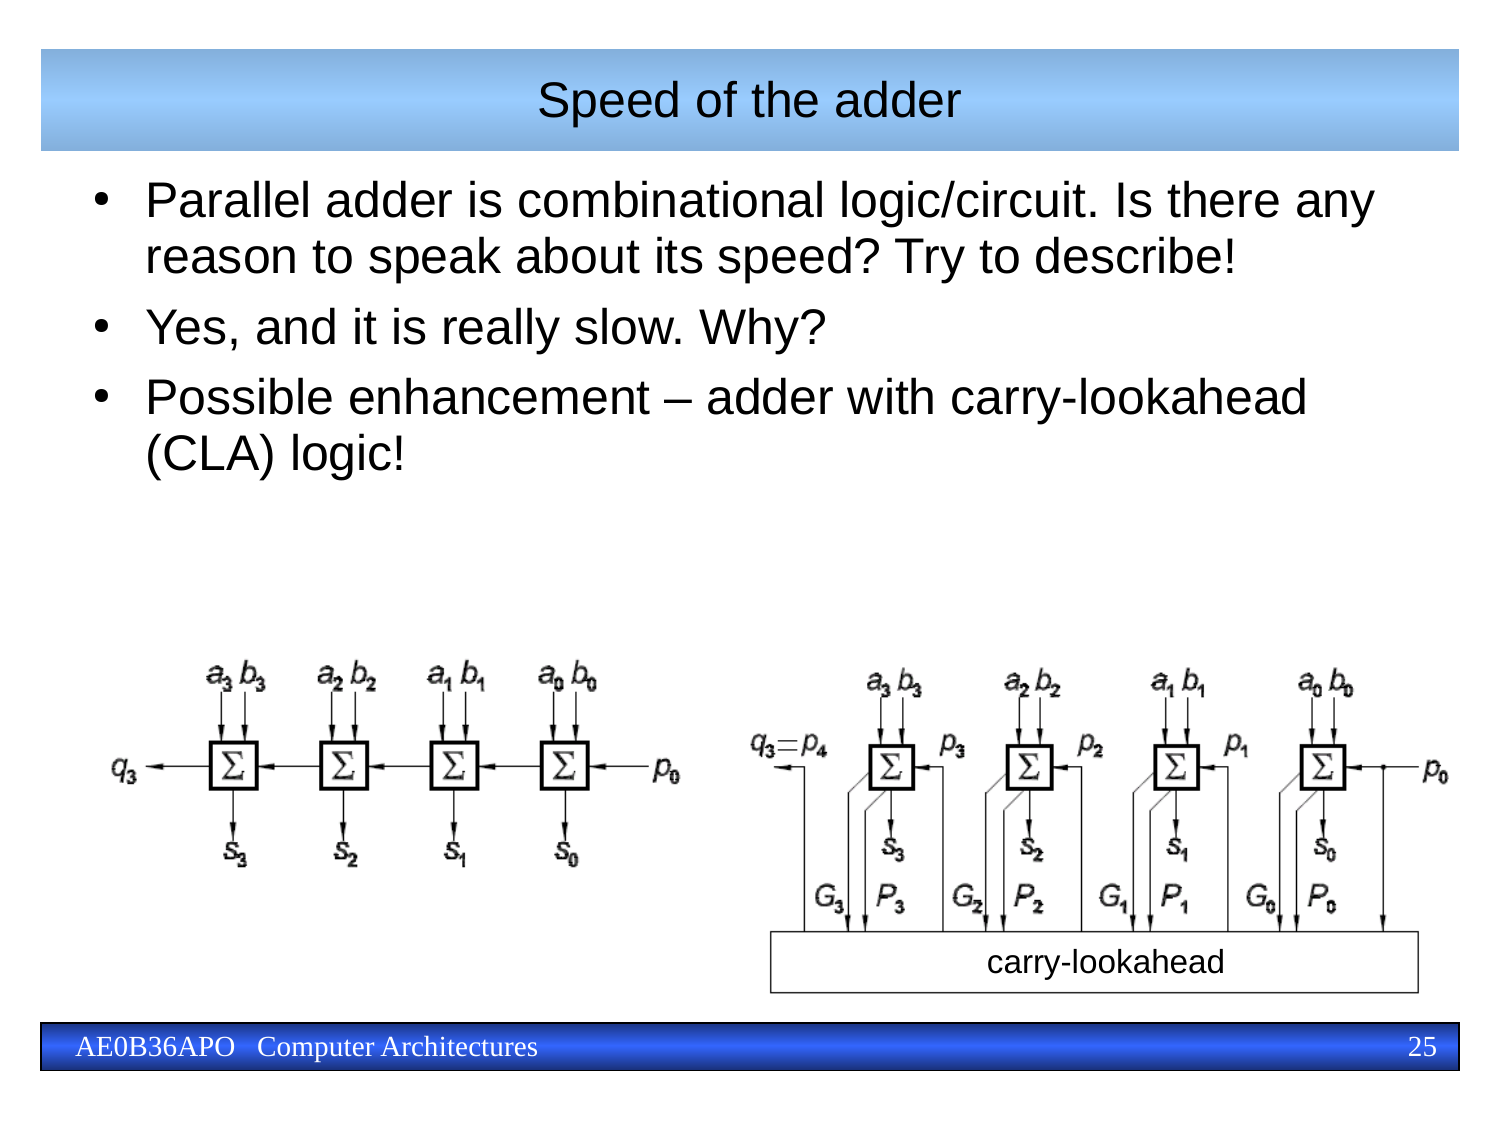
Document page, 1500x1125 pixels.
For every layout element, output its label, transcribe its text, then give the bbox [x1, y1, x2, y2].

picture [100, 655, 691, 870]
picture [721, 665, 1454, 1000]
title Speed of the adder [41, 49, 1459, 151]
list Parallel adder is combinational logic/circuit. Is there any reason to speak about its speed? Try to describe! Yes, and it is really slow. Why? Possible enhancement – adder with carry-lookahead (CLA) logic! [75, 172, 1400, 538]
text_box carry-lookahead [924, 936, 1288, 989]
